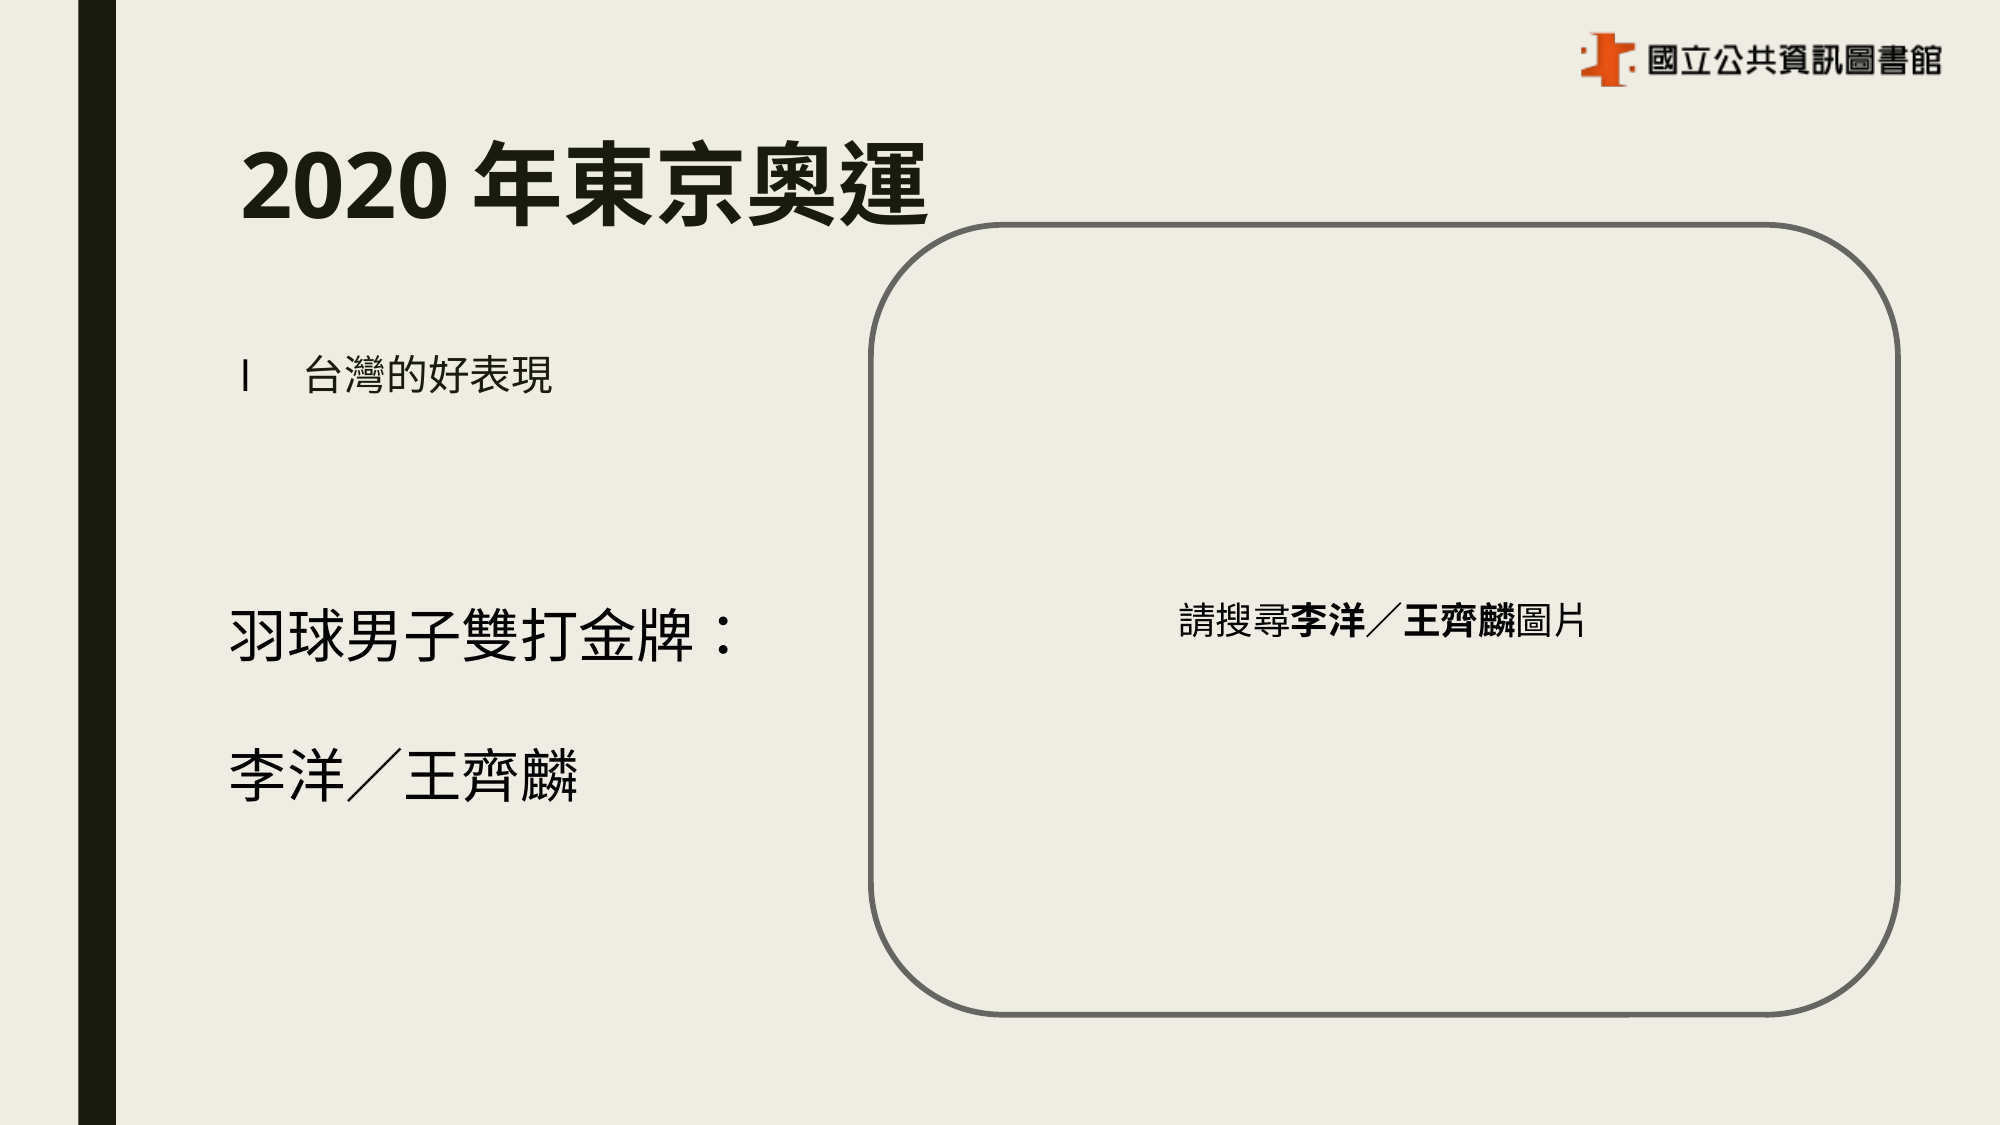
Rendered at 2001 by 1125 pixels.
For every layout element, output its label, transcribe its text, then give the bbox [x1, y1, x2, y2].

text_box 請搜尋李洋／王齊麟圖片 [874, 589, 1895, 651]
text_box 台灣的好表現 [225, 345, 599, 421]
text_box 羽球男子雙打金牌： 李洋／王齊麟 [214, 592, 768, 817]
title 2020年東京奧運 [884, 228, 1885, 308]
title 2020年東京奧運 [225, 64, 1951, 308]
picture [1571, 26, 1951, 93]
